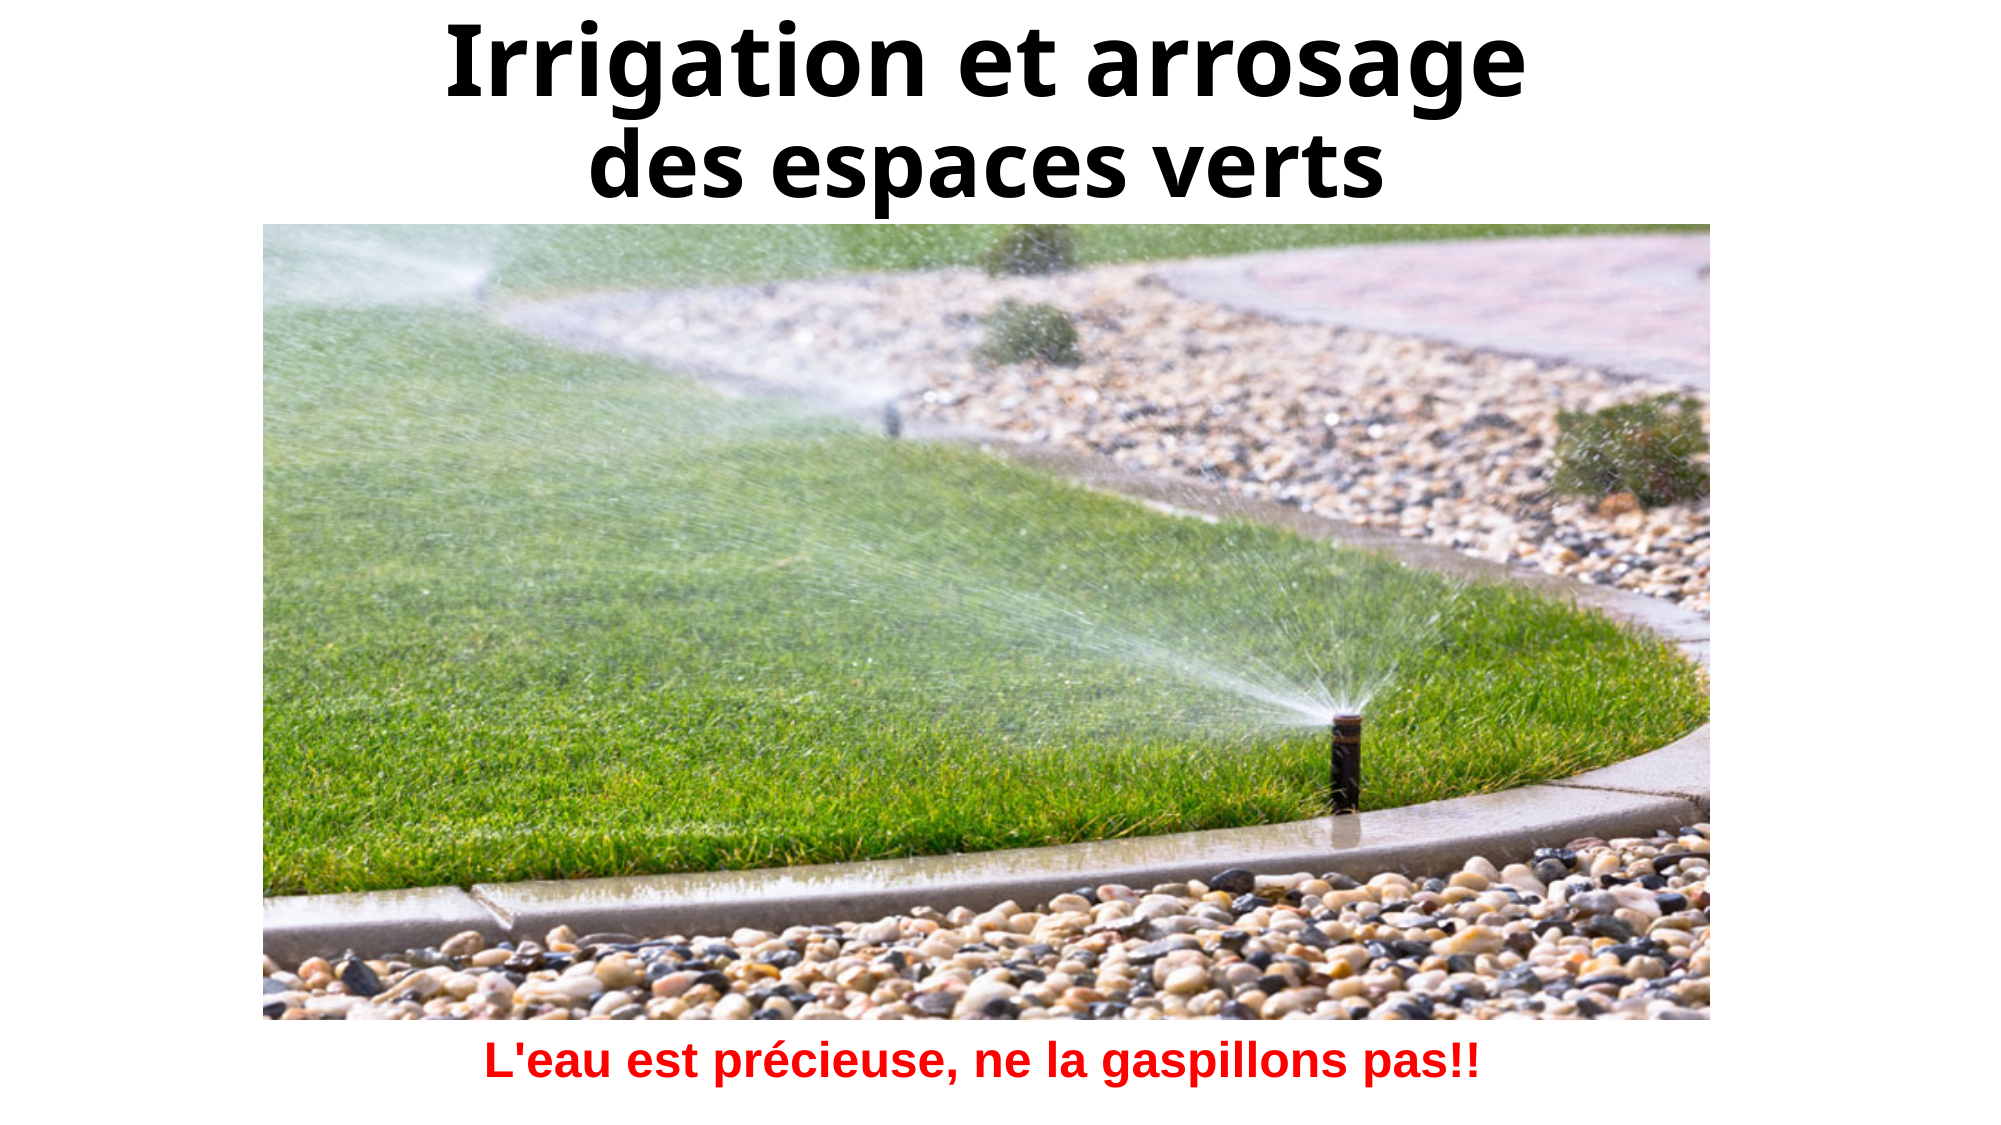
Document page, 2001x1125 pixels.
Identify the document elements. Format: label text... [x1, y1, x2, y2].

picture [263, 225, 1710, 1020]
title Irrigation et arrosage des espaces verts [24, 0, 1951, 225]
text_box L'eau est précieuse, ne la gaspillons pas!! [469, 1020, 1498, 1095]
